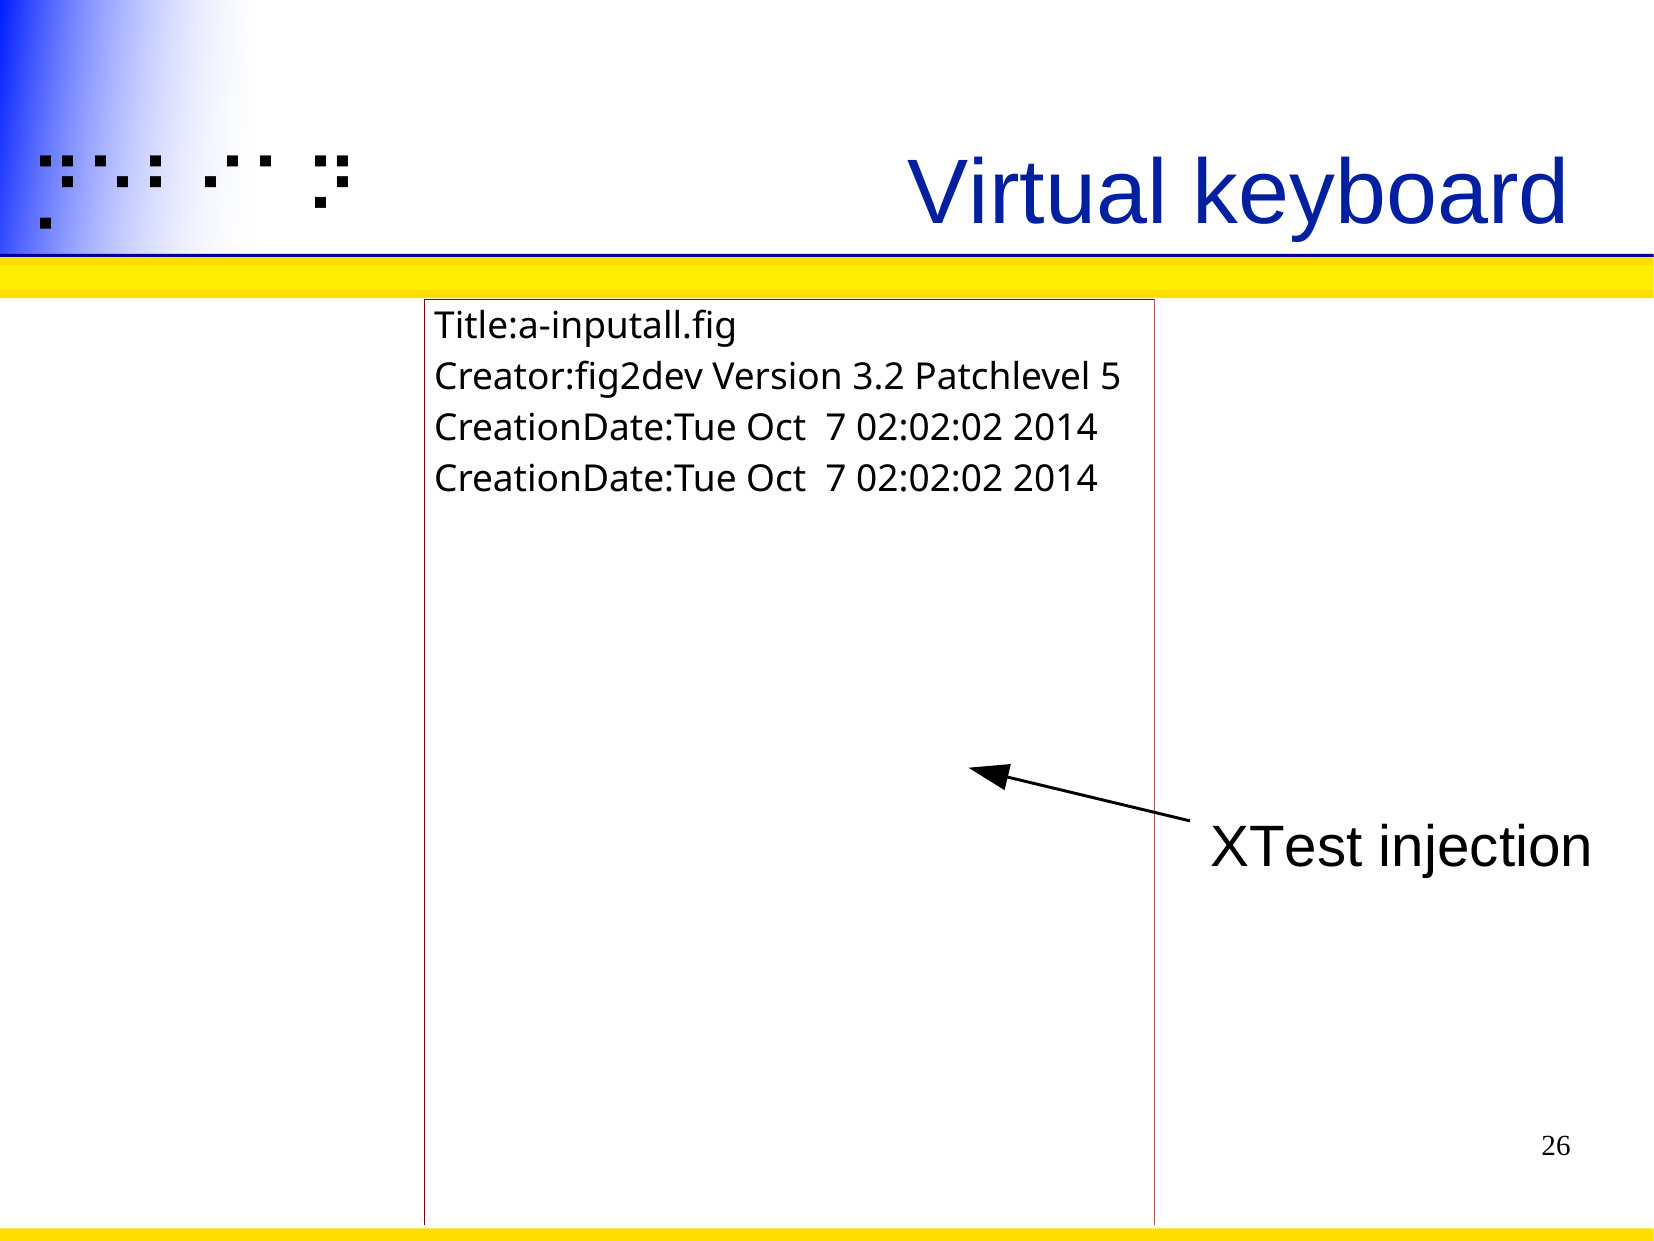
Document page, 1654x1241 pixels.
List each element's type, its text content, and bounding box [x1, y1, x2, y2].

text_box XTest injection [1195, 806, 1613, 886]
title Virtual keyboard [372, 126, 1571, 257]
picture [422, 296, 1155, 1225]
